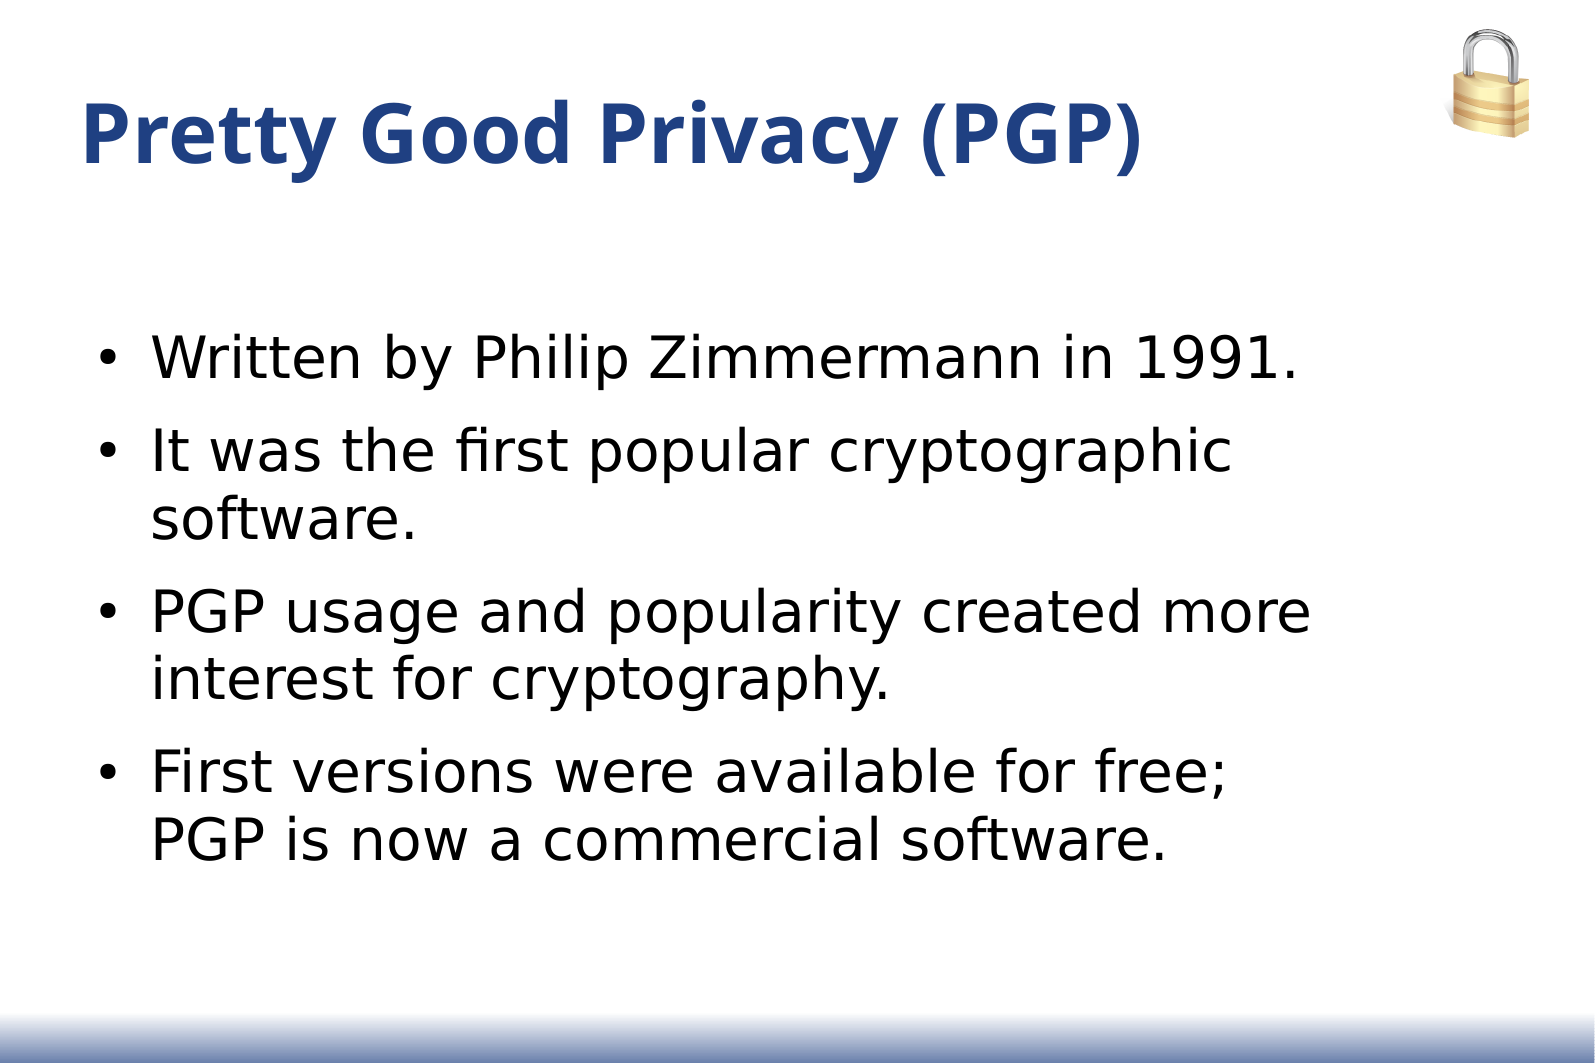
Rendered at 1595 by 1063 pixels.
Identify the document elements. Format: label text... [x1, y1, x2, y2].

title Pretty Good Privacy (PGP) [79, 42, 1515, 220]
list Written by Philip Zimmermann in 1991. It was the first popular cryptographic software. PGP usage and popularity created more interest for cryptography. First versions were available for free; PGP is now a commercial software. [79, 248, 1515, 951]
picture [1423, 25, 1555, 142]
